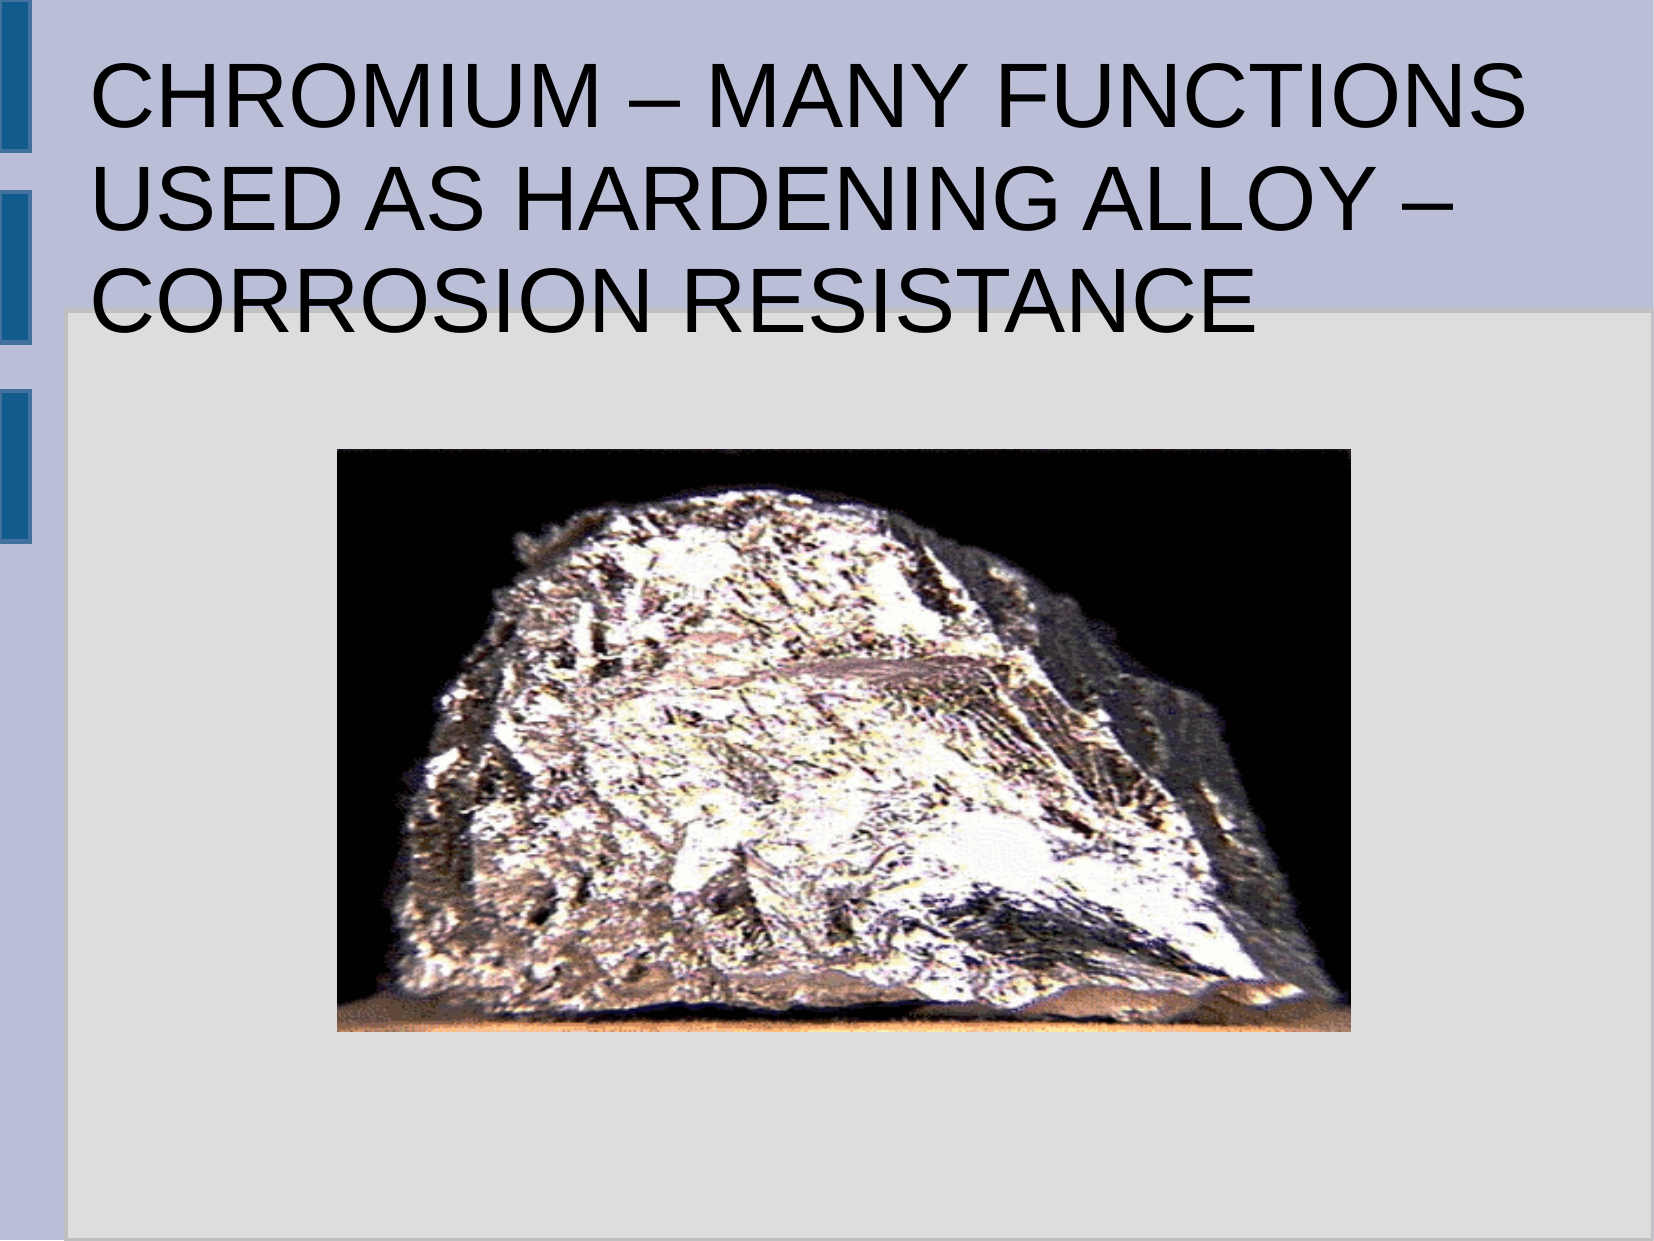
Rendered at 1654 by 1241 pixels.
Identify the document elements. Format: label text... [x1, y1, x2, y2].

picture [337, 450, 1351, 1032]
text_box CHROMIUM – MANY FUNCTIONS USED AS HARDENING ALLOY – CORROSION RESISTANCE [75, 37, 1613, 360]
